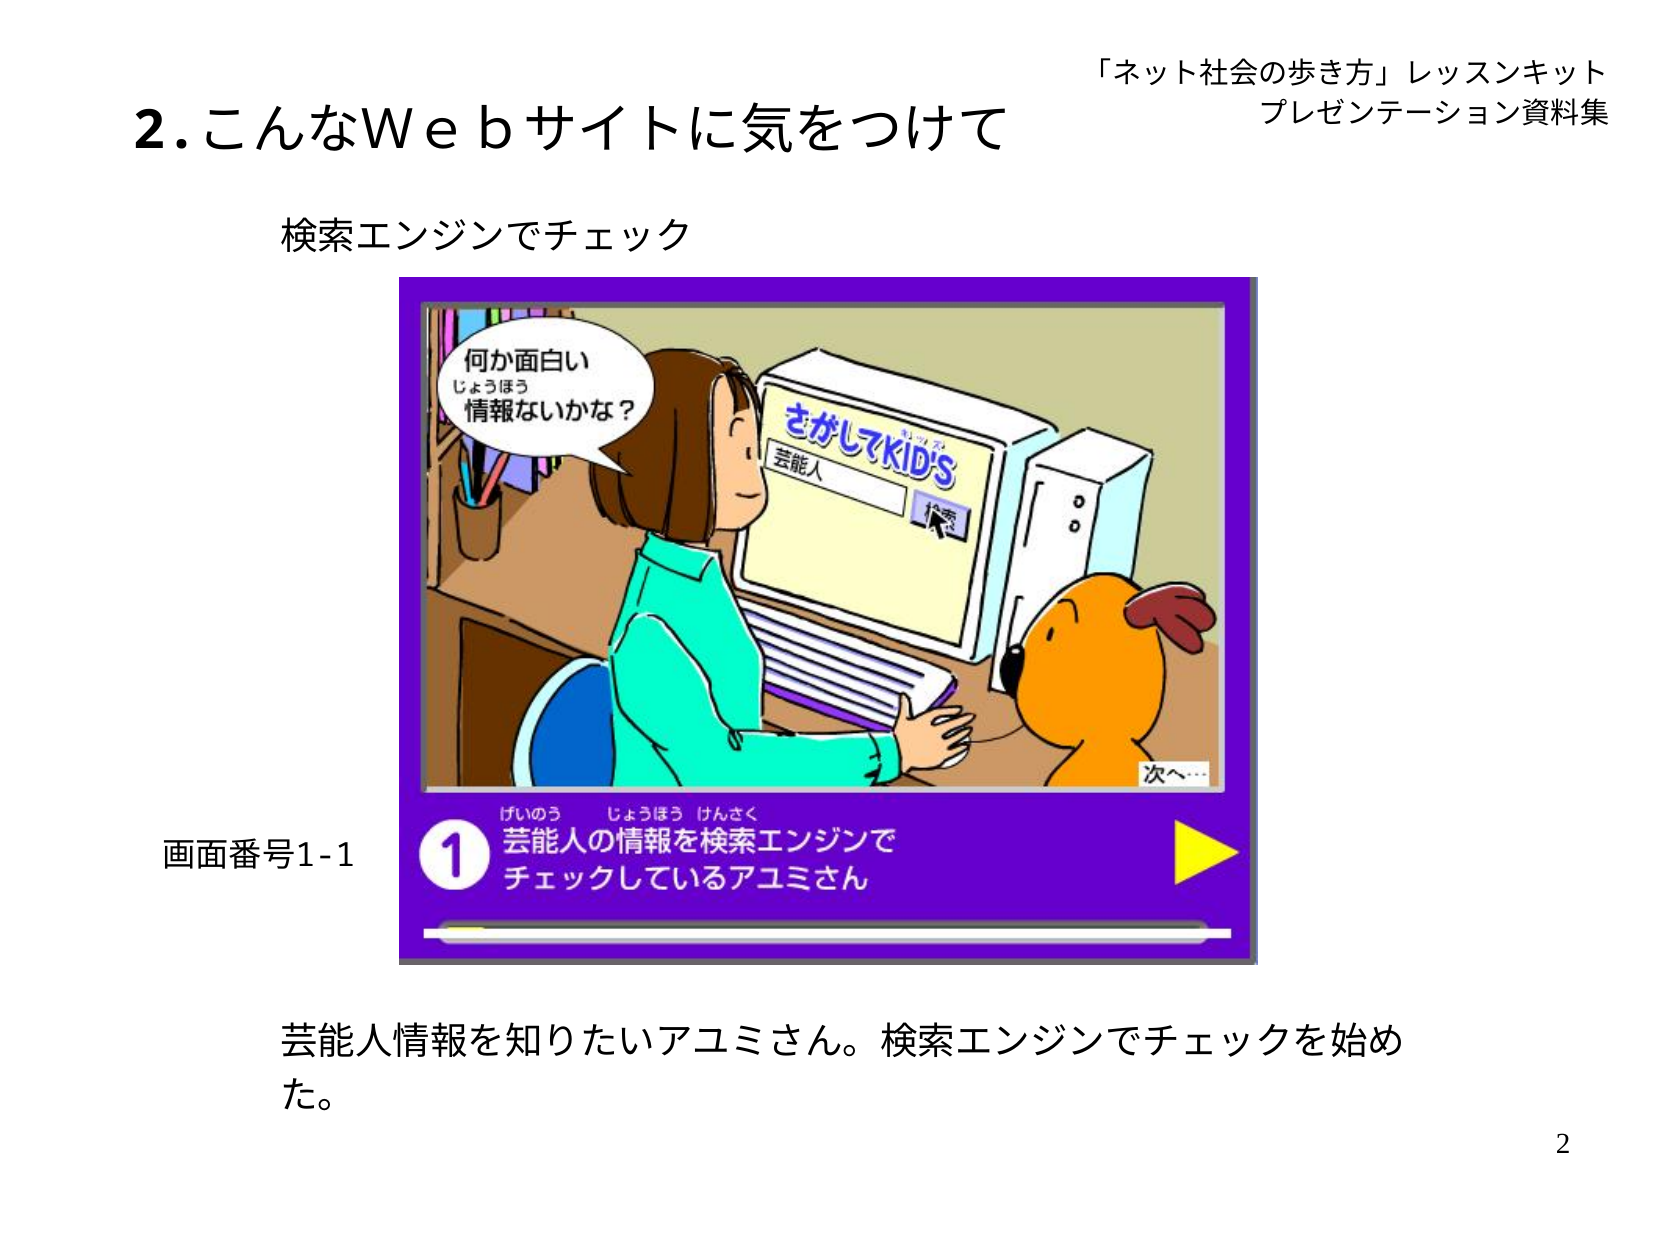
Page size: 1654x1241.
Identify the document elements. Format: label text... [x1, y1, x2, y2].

text_box 「ネット社会の歩き方」レッスンキット プレゼンテーション資料集 [1062, 44, 1625, 139]
text_box 検索エンジンでチェック [265, 206, 1211, 267]
text_box 画面番号1-1 [147, 826, 384, 882]
text_box 2.こんなＷｅｂサイトに気をつけて [118, 88, 1093, 169]
text_box 芸能人情報を知りたいアユミさん。検索エンジンでチェックを始めた。 [265, 1003, 1447, 1128]
picture [399, 277, 1258, 965]
